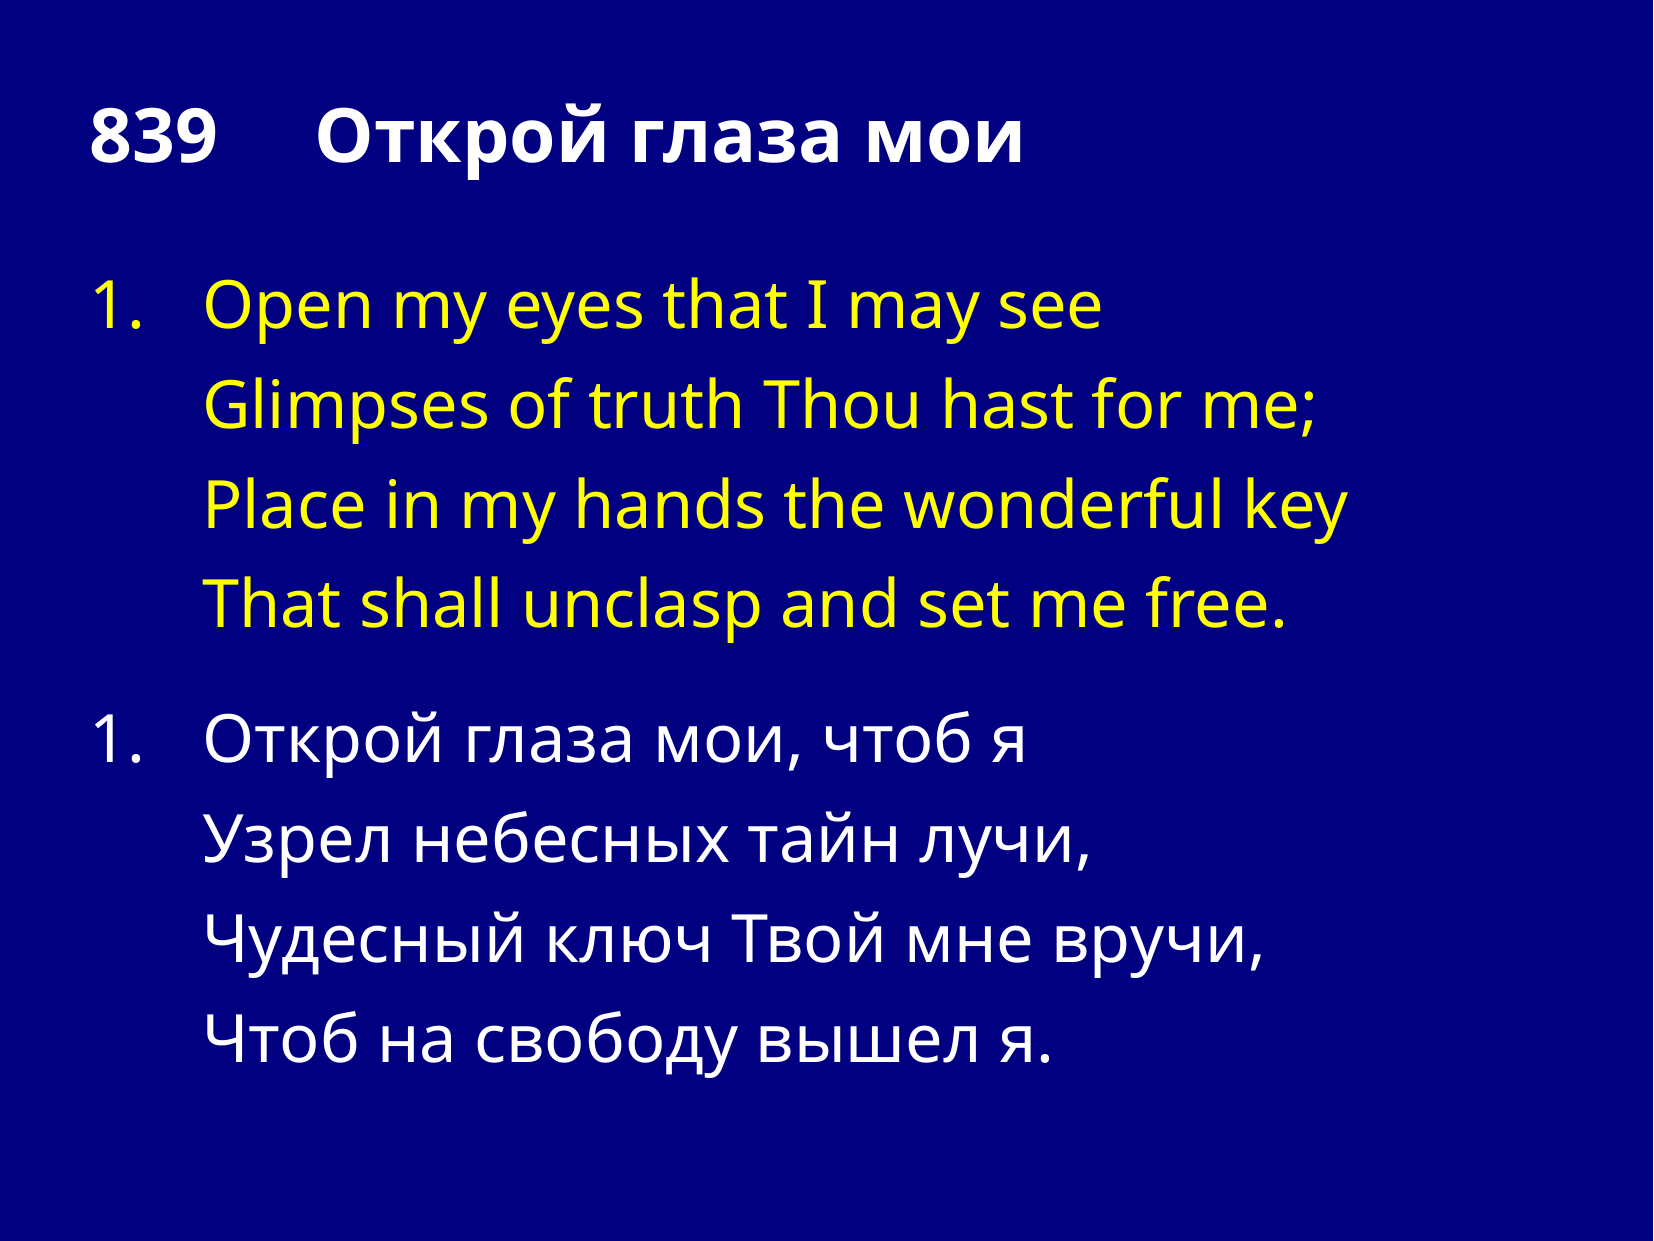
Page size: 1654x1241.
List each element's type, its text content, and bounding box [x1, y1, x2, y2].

text_box 839 Открой глаза мои [75, 75, 1576, 188]
text_box 1. Открой глаза мои, чтоб я Узрел небесных тайн лучи, Чудесный ключ Твой мне вручи, Чтоб на свободу вышел я. [75, 675, 1576, 1163]
text_box 1. Open my eyes that I may see Glimpses of truth Thou hast for me; Place in my hands the wonderful key That shall unclasp and set me free. [75, 188, 1576, 638]
